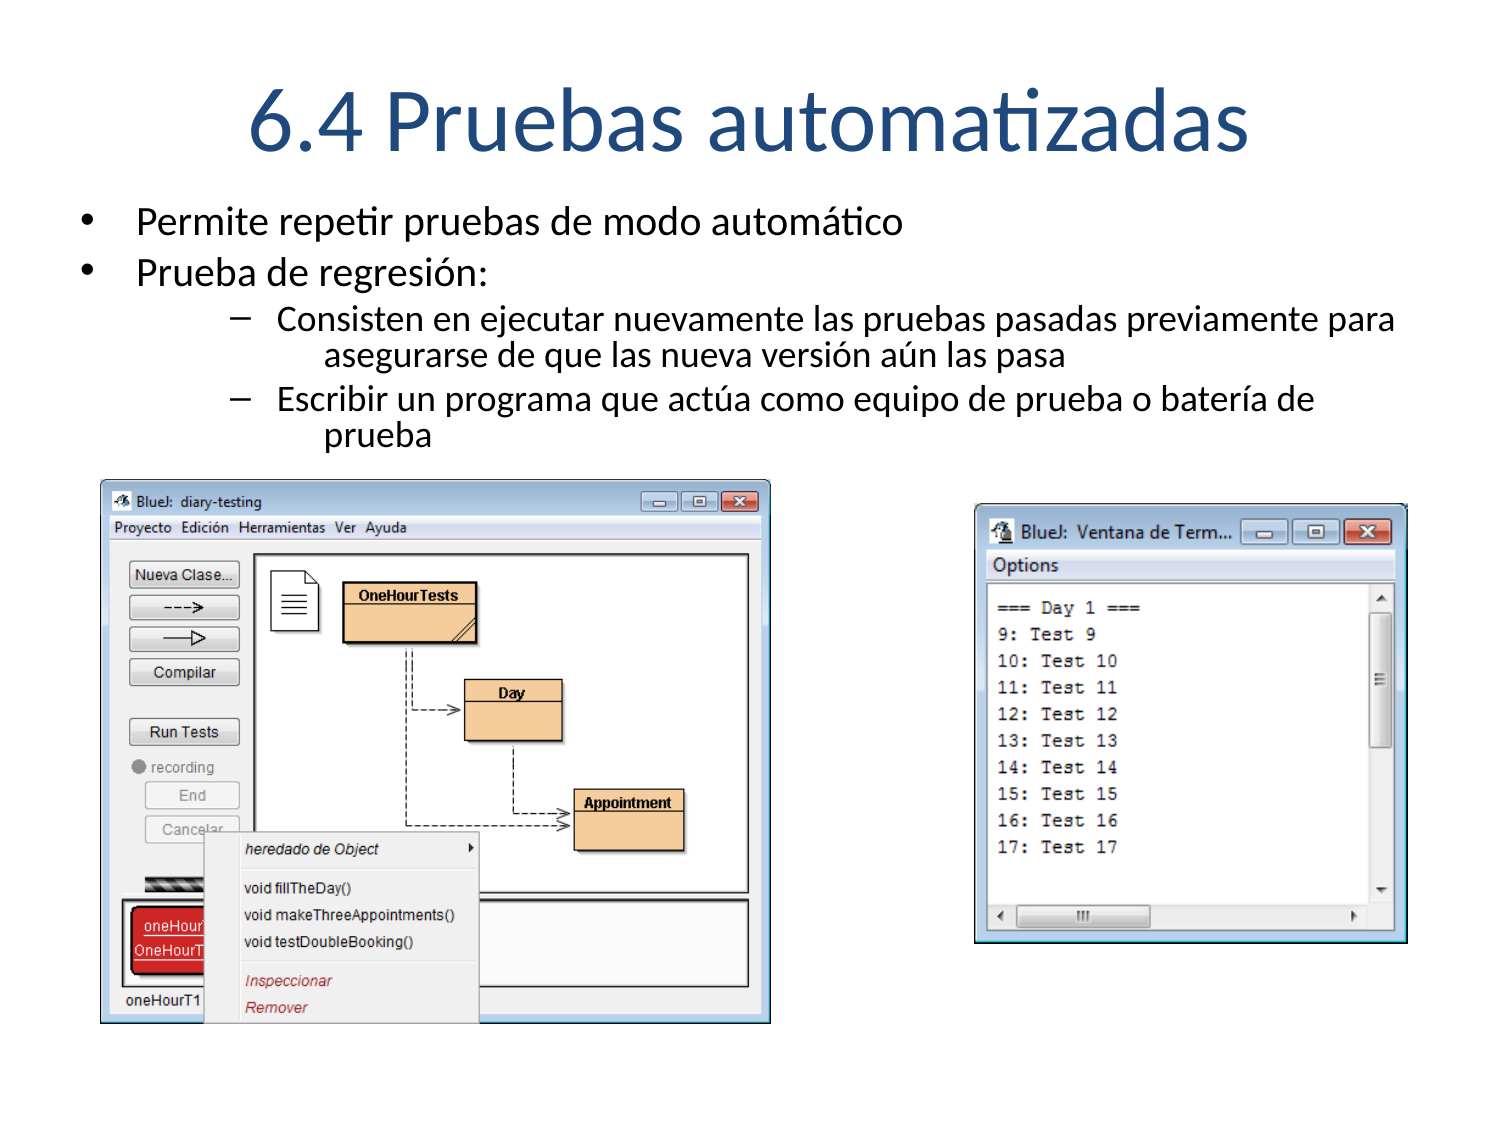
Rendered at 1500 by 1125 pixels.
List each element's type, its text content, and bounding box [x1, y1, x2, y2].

list Permite repetir pruebas de modo automático Prueba de regresión: Consisten en ejecutar nuevamente las pruebas pasadas previamente para asegurarse de que las nueva versión aún las pasa Escribir un programa que actúa como equipo de prueba o batería de prueba [64, 196, 1415, 473]
title 6.4 Pruebas automatizadas [75, 45, 1426, 185]
picture [974, 503, 1408, 945]
picture [100, 479, 771, 1024]
